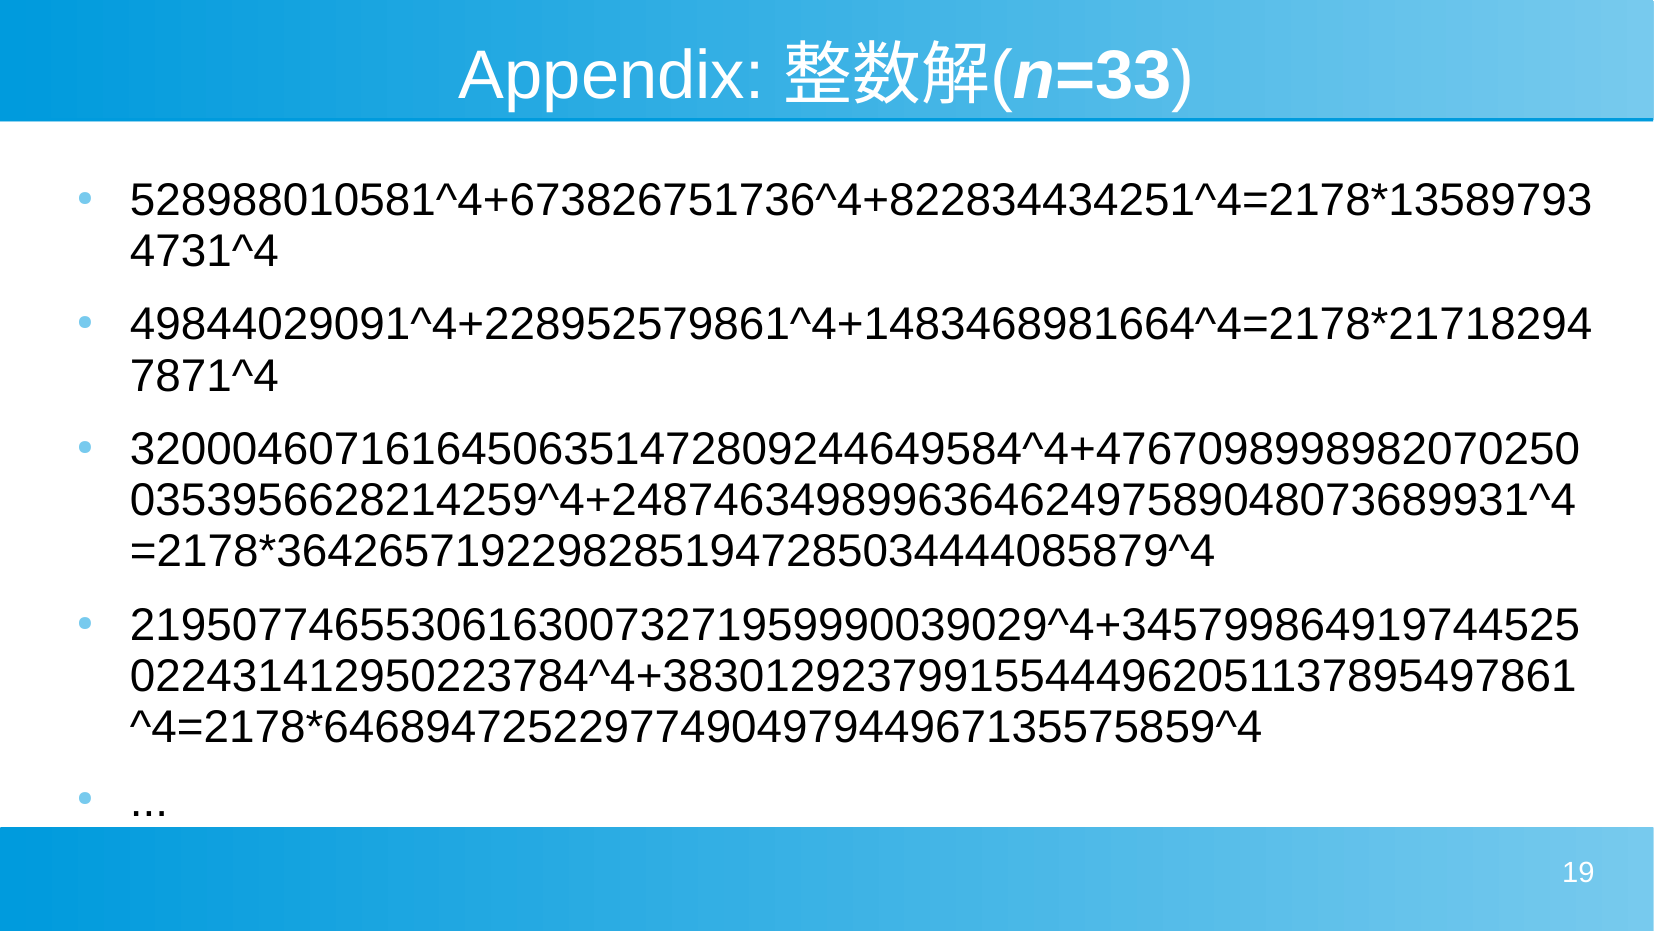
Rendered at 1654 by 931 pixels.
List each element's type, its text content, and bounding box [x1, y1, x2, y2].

list 528988010581^4+673826751736^4+822834434251^4=2178*135897934731^4 49844029091^4+228952579861^4+1483468981664^4=2178*217182947871^4 32000460716164506351472809244649584^4+47670989989820702500353956628214259^4+248746349899636462497589048073689931^4=2178*36426571922982851947285034444085879^4 219507746553061630073271959990039029^4+345799864919744525022431412950223784^4+383012923799155444962051137895497861^4=2178*64689472522977490497944967135575859^4 ... [59, 137, 1595, 798]
title Appendix: 整数解(n=33) [59, 29, 1595, 108]
